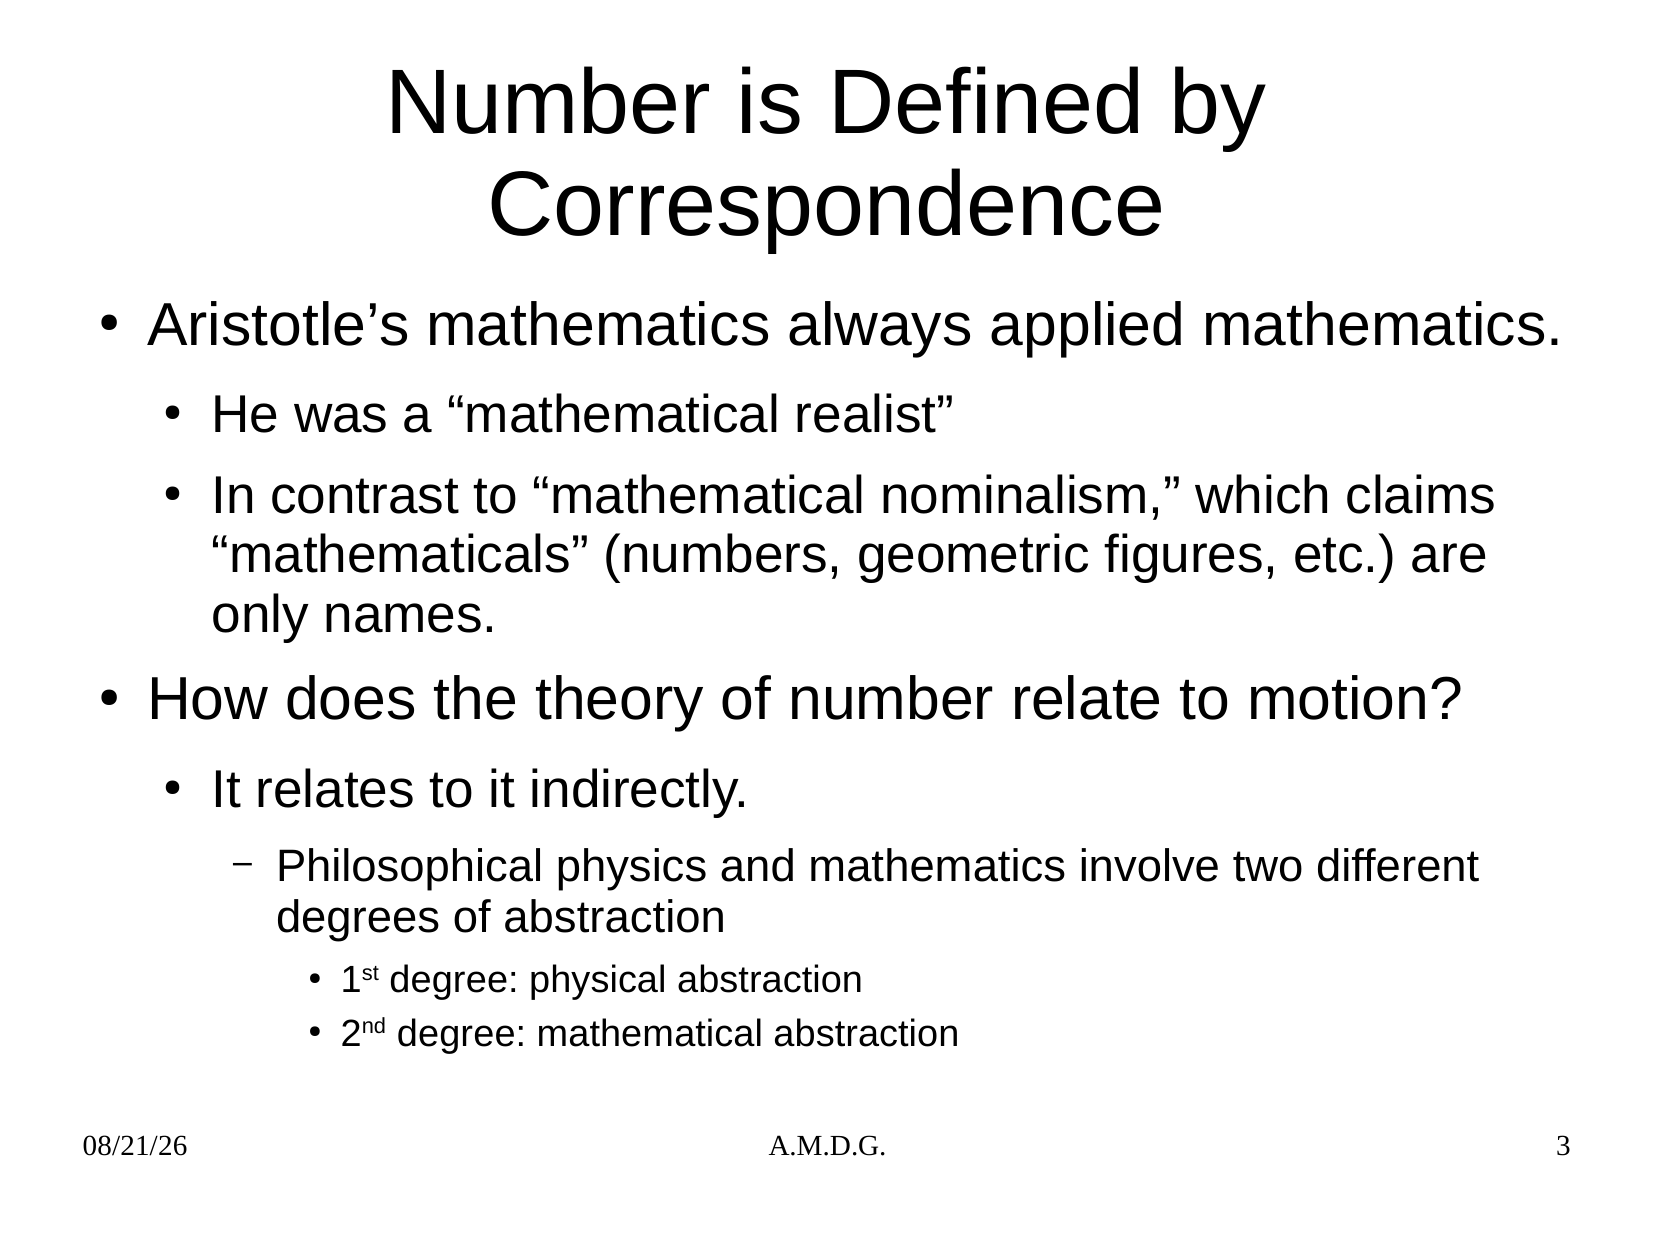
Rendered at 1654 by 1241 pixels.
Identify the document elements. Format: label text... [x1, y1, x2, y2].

list Aristotle’s mathematics always applied mathematics. He was a “mathematical realist” In contrast to “mathematical nominalism,” which claims “mathematicals” (numbers, geometric figures, etc.) are only names. How does the theory of number relate to motion? It relates to it indirectly. Philosophical physics and mathematics involve two different degrees of abstraction 1st degree: physical abstraction 2nd degree: mathematical abstraction [82, 290, 1571, 1109]
title Number is Defined by Correspondence [82, 49, 1571, 257]
